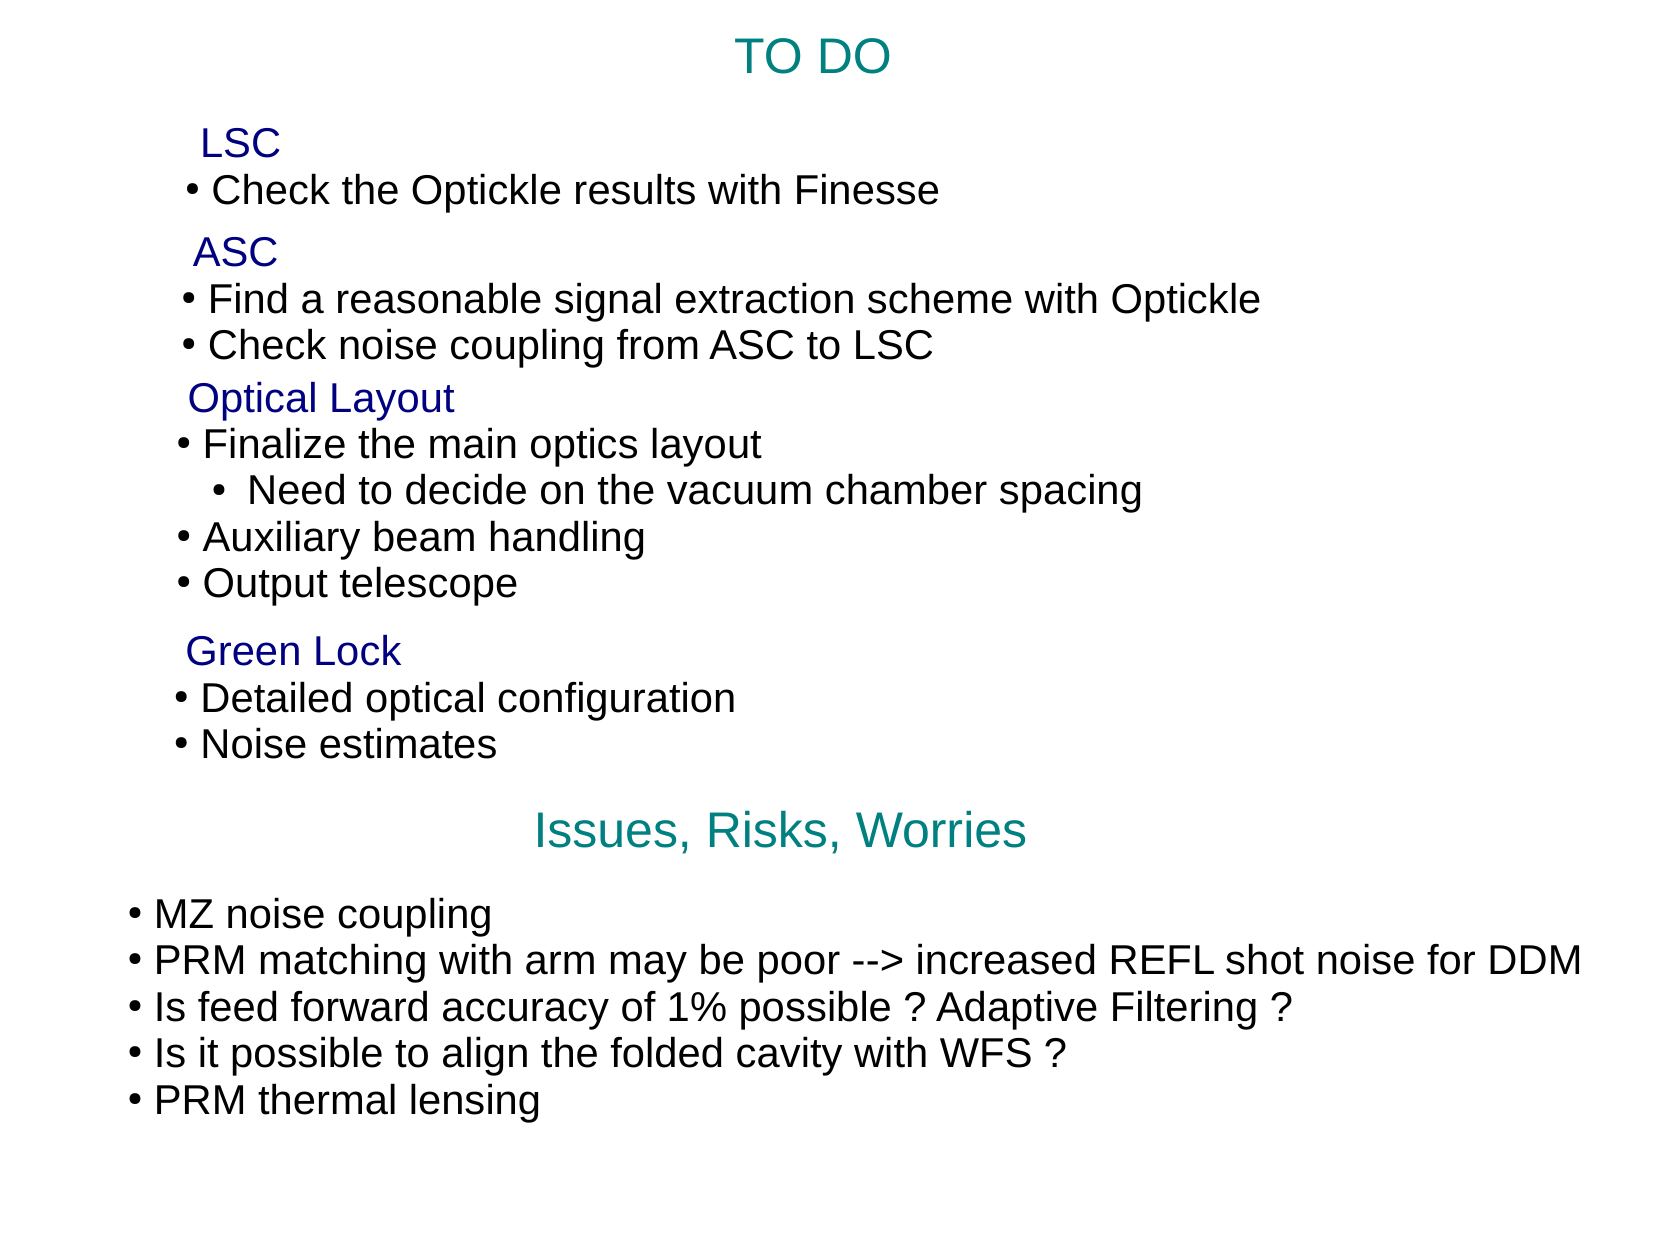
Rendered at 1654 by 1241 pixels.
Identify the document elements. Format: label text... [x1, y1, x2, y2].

text_box Green Lock Detailed optical configuration Noise estimates [159, 620, 752, 775]
text_box LSC Check the Optickle results with Finesse [170, 112, 956, 221]
text_box MZ noise coupling PRM matching with arm may be poor --> increased REFL shot noise for DDM Is feed forward accuracy of 1% possible ? Adaptive Filtering ? Is it possible to align the folded cavity with WFS ? PRM thermal lensing [112, 883, 1599, 1131]
text_box TO DO [719, 20, 907, 92]
text_box ASC Find a reasonable signal extraction scheme with Optickle Check noise coupling from ASC to LSC [166, 221, 1277, 376]
text_box Optical Layout Finalize the main optics layout Need to decide on the vacuum chamber spacing Auxiliary beam handling Output telescope [161, 366, 1159, 615]
text_box Issues, Risks, Worries [518, 794, 1043, 866]
